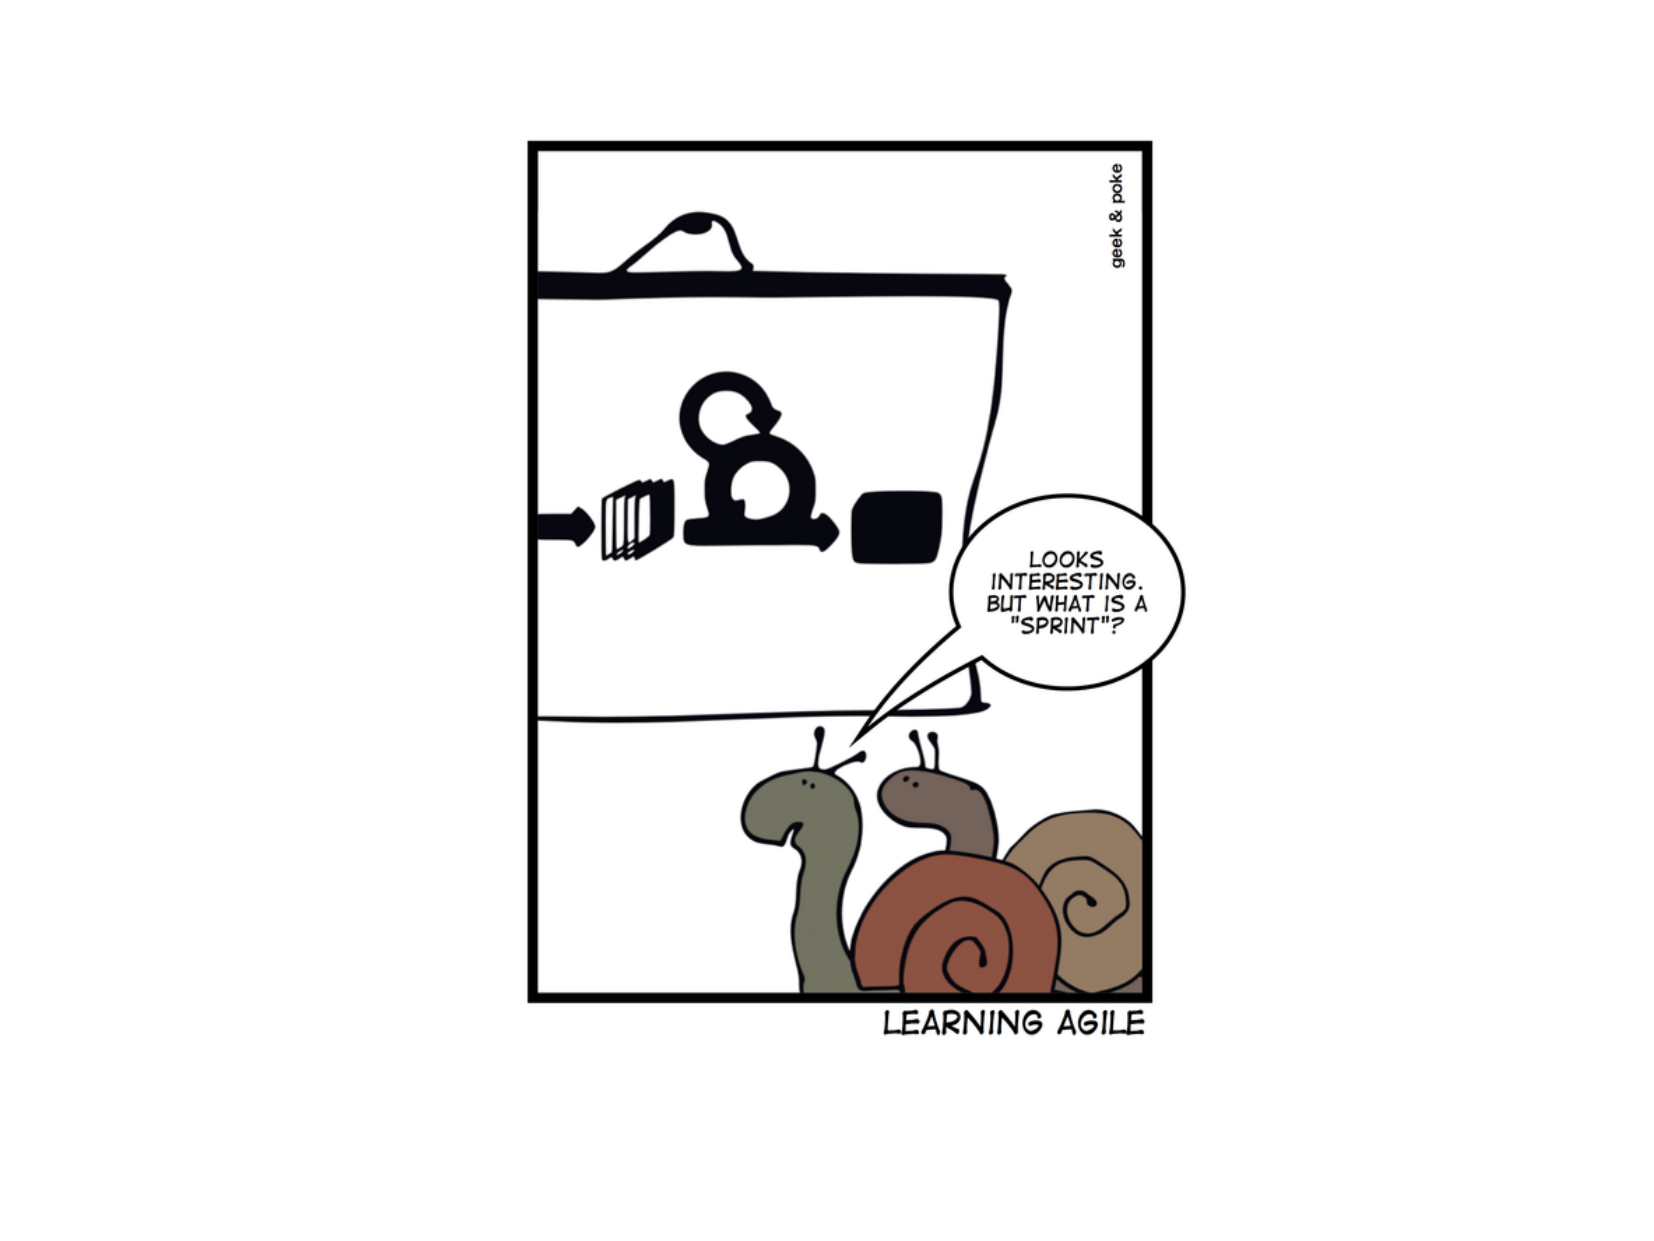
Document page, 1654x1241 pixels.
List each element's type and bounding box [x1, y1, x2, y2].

picture [450, 90, 1291, 1156]
